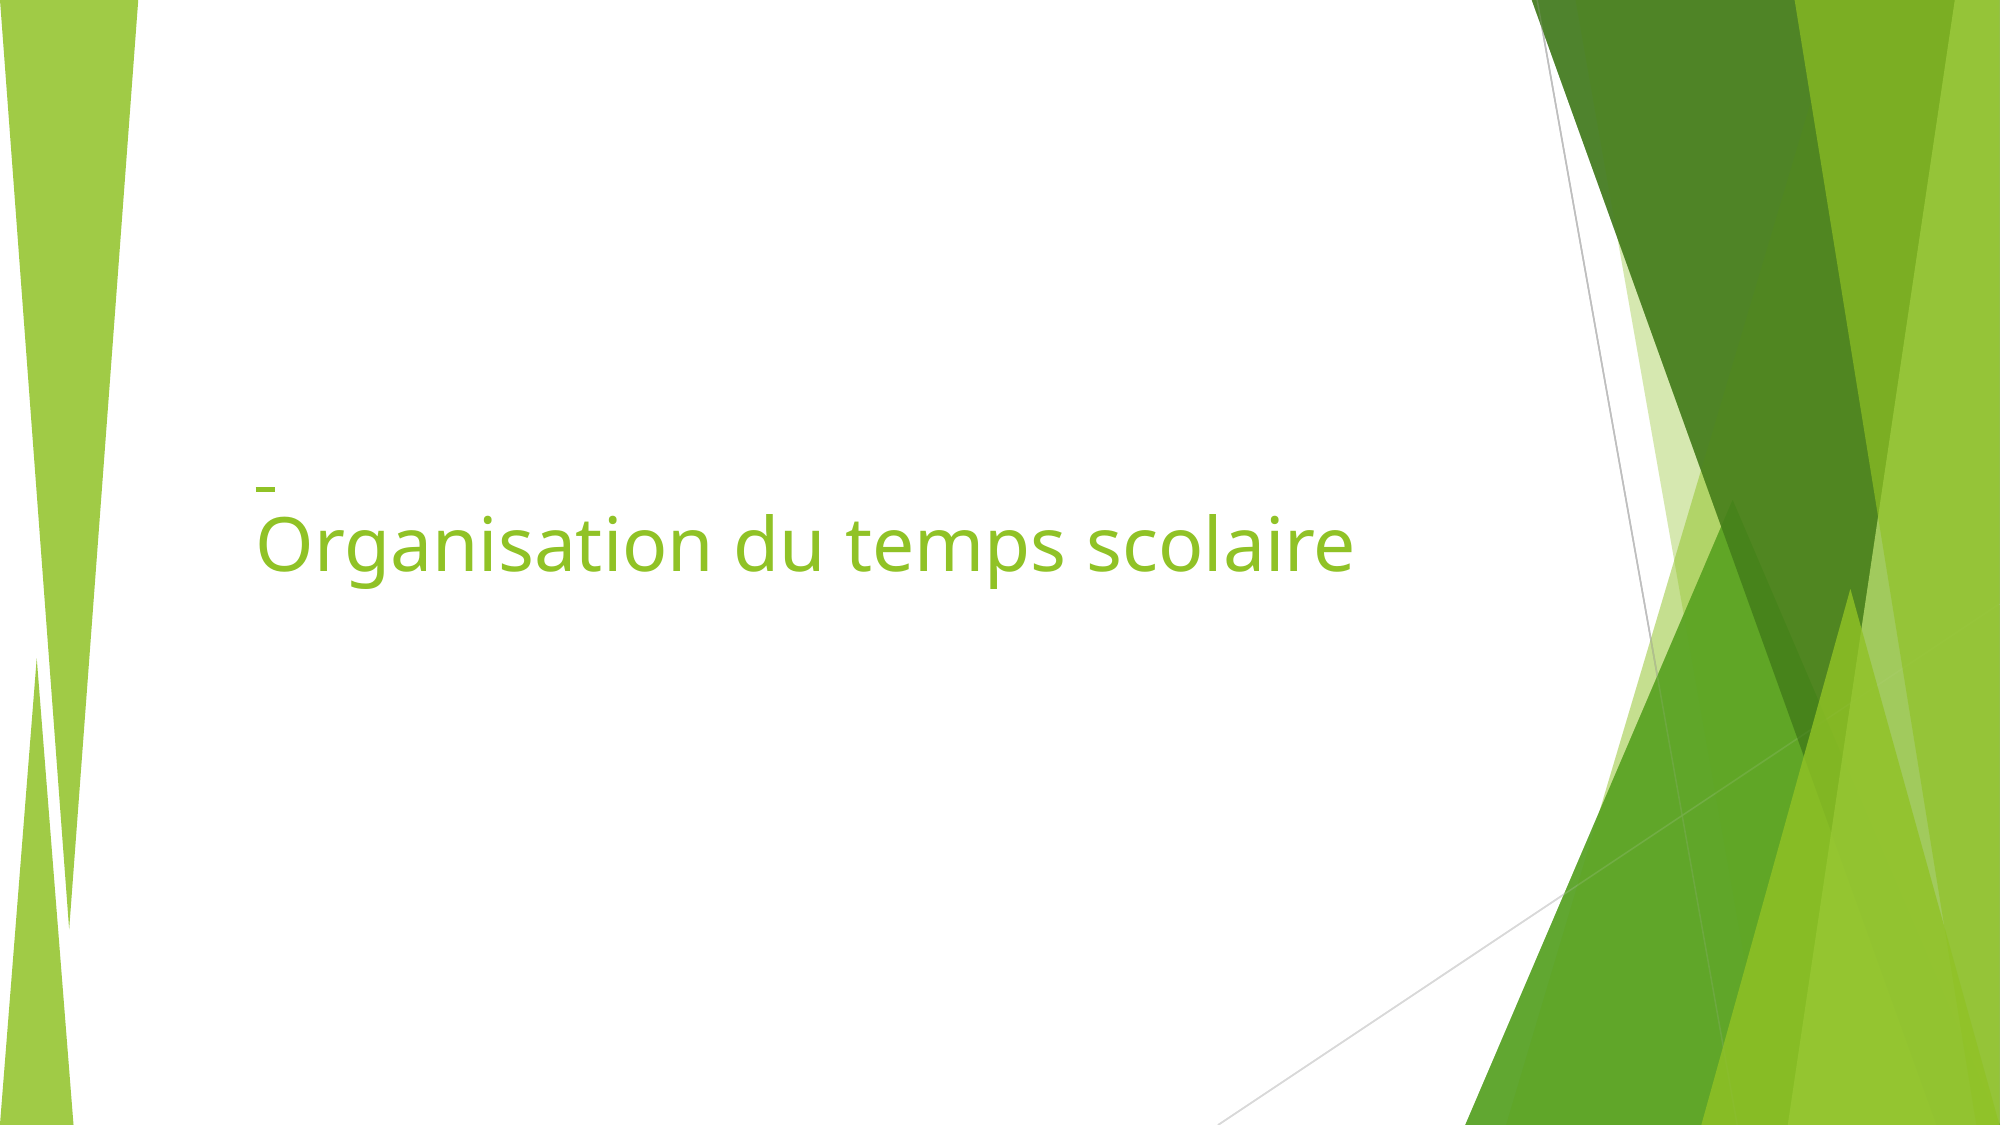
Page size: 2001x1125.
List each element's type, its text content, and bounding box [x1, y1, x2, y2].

title Organisation du temps scolaire [240, 398, 1515, 669]
